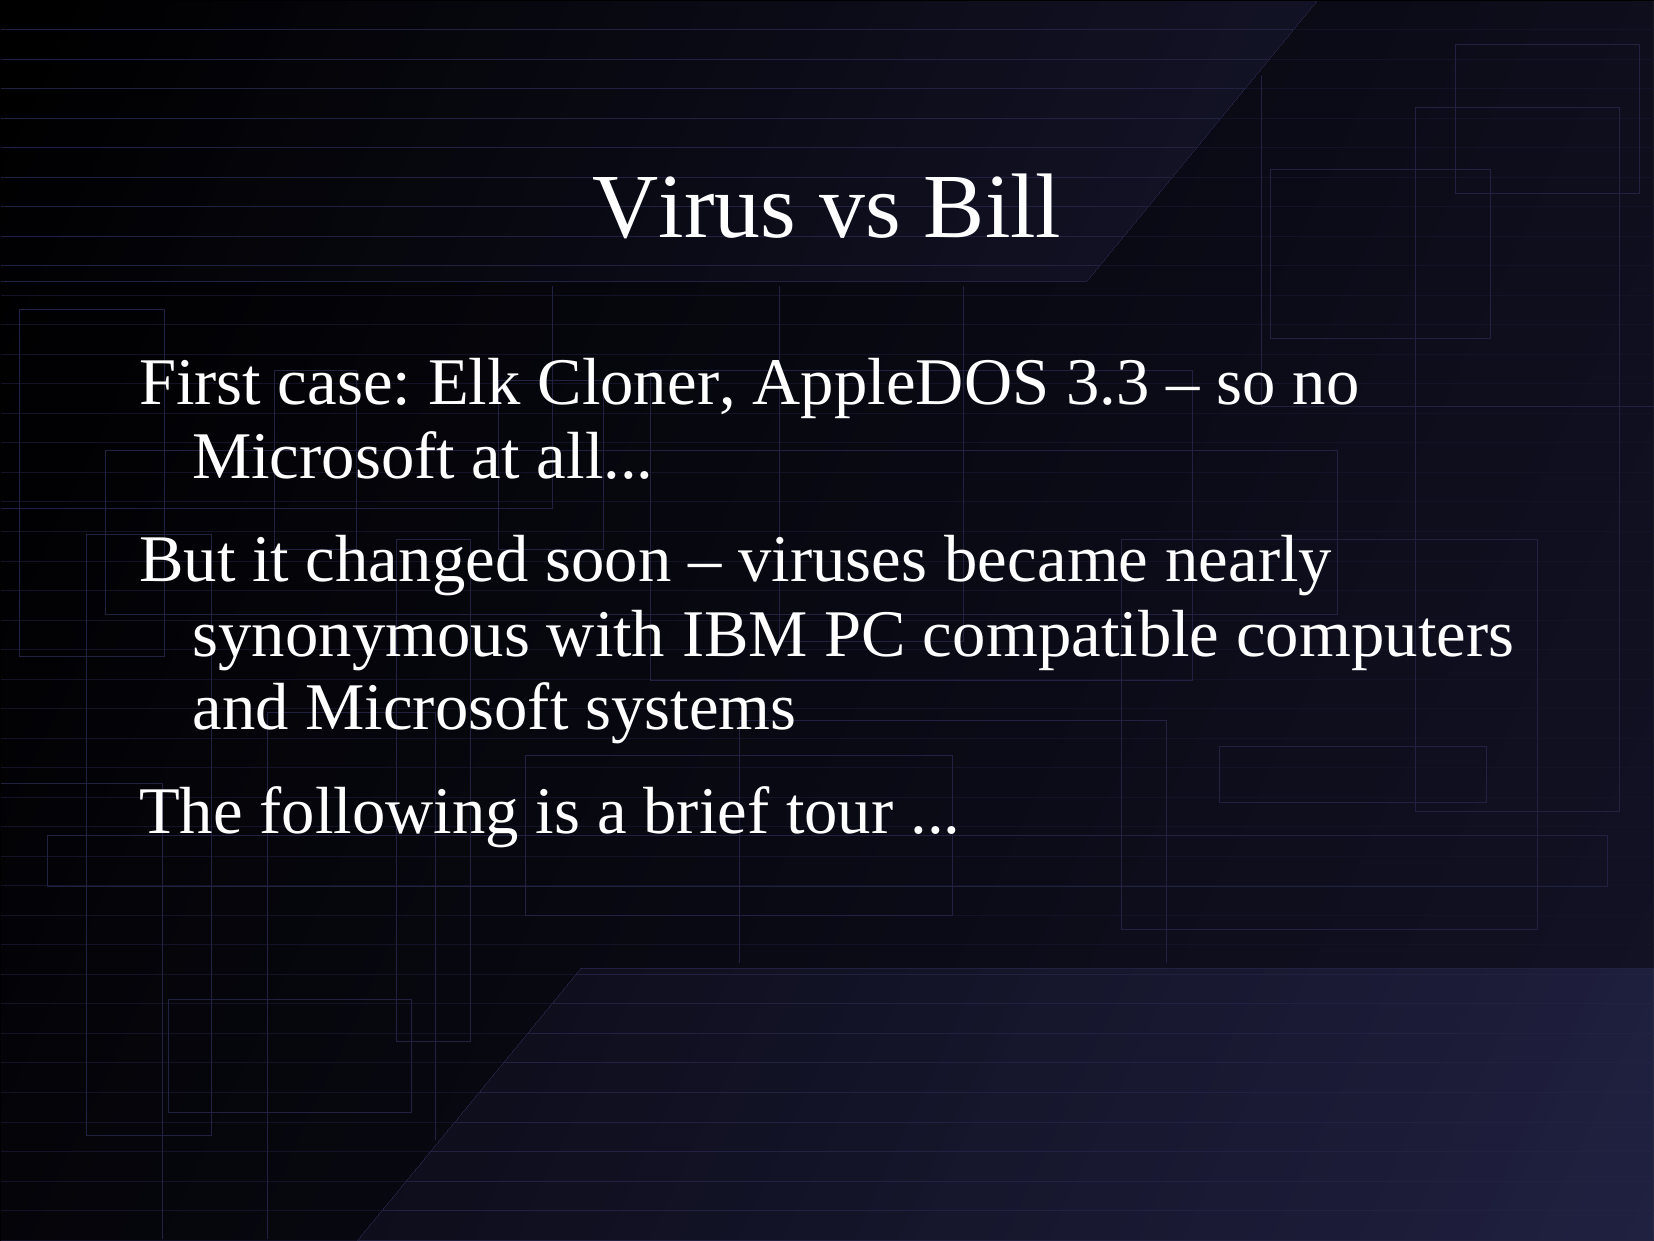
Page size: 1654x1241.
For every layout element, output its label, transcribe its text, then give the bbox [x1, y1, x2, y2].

list First case: Elk Cloner, AppleDOS 3.3 – so no Microsoft at all... But it changed soon – viruses became nearly synonymous with IBM PC compatible computers and Microsoft systems The following is a brief tour ... [121, 344, 1534, 1127]
title Virus vs Bill [121, 102, 1534, 311]
